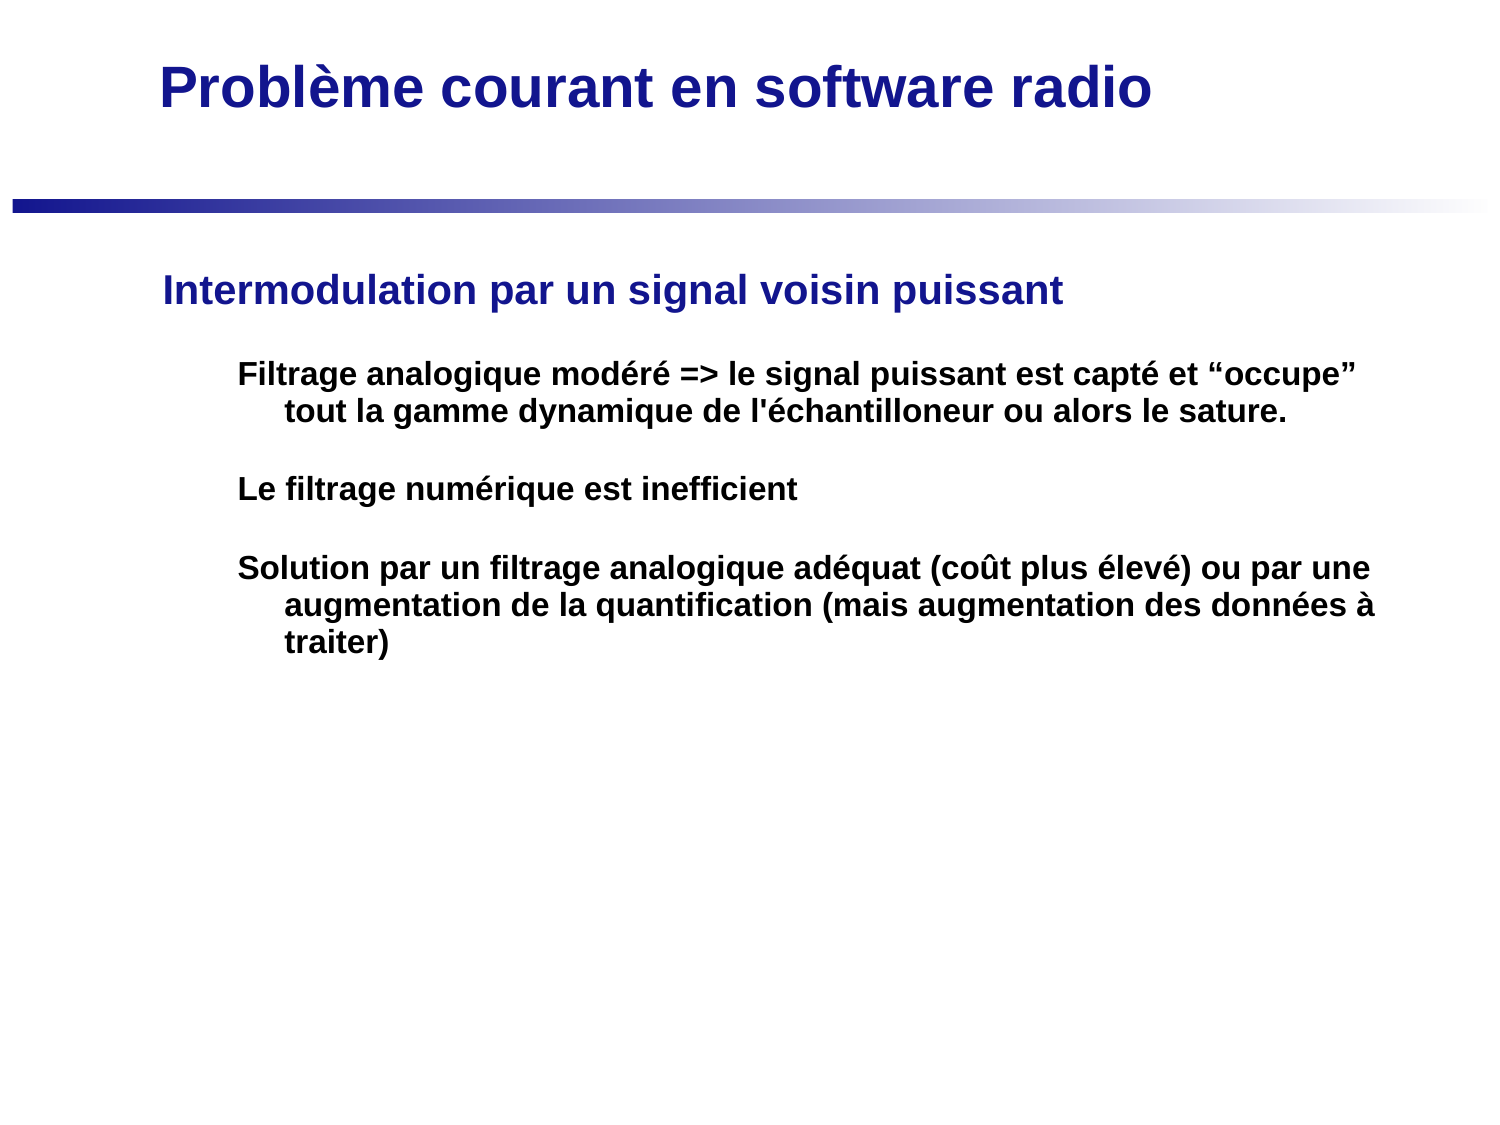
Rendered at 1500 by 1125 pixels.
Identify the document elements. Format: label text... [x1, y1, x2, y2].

list Intermodulation par un signal voisin puissant Filtrage analogique modéré => le signal puissant est capté et “occupe” tout la gamme dynamique de l'échantilloneur ou alors le sature. Le filtrage numérique est inefficient Solution par un filtrage analogique adéquat (coût plus élevé) ou par une augmentation de la quantification (mais augmentation des données à traiter) [162, 267, 1388, 879]
title Problème courant en software radio [159, 0, 1385, 175]
